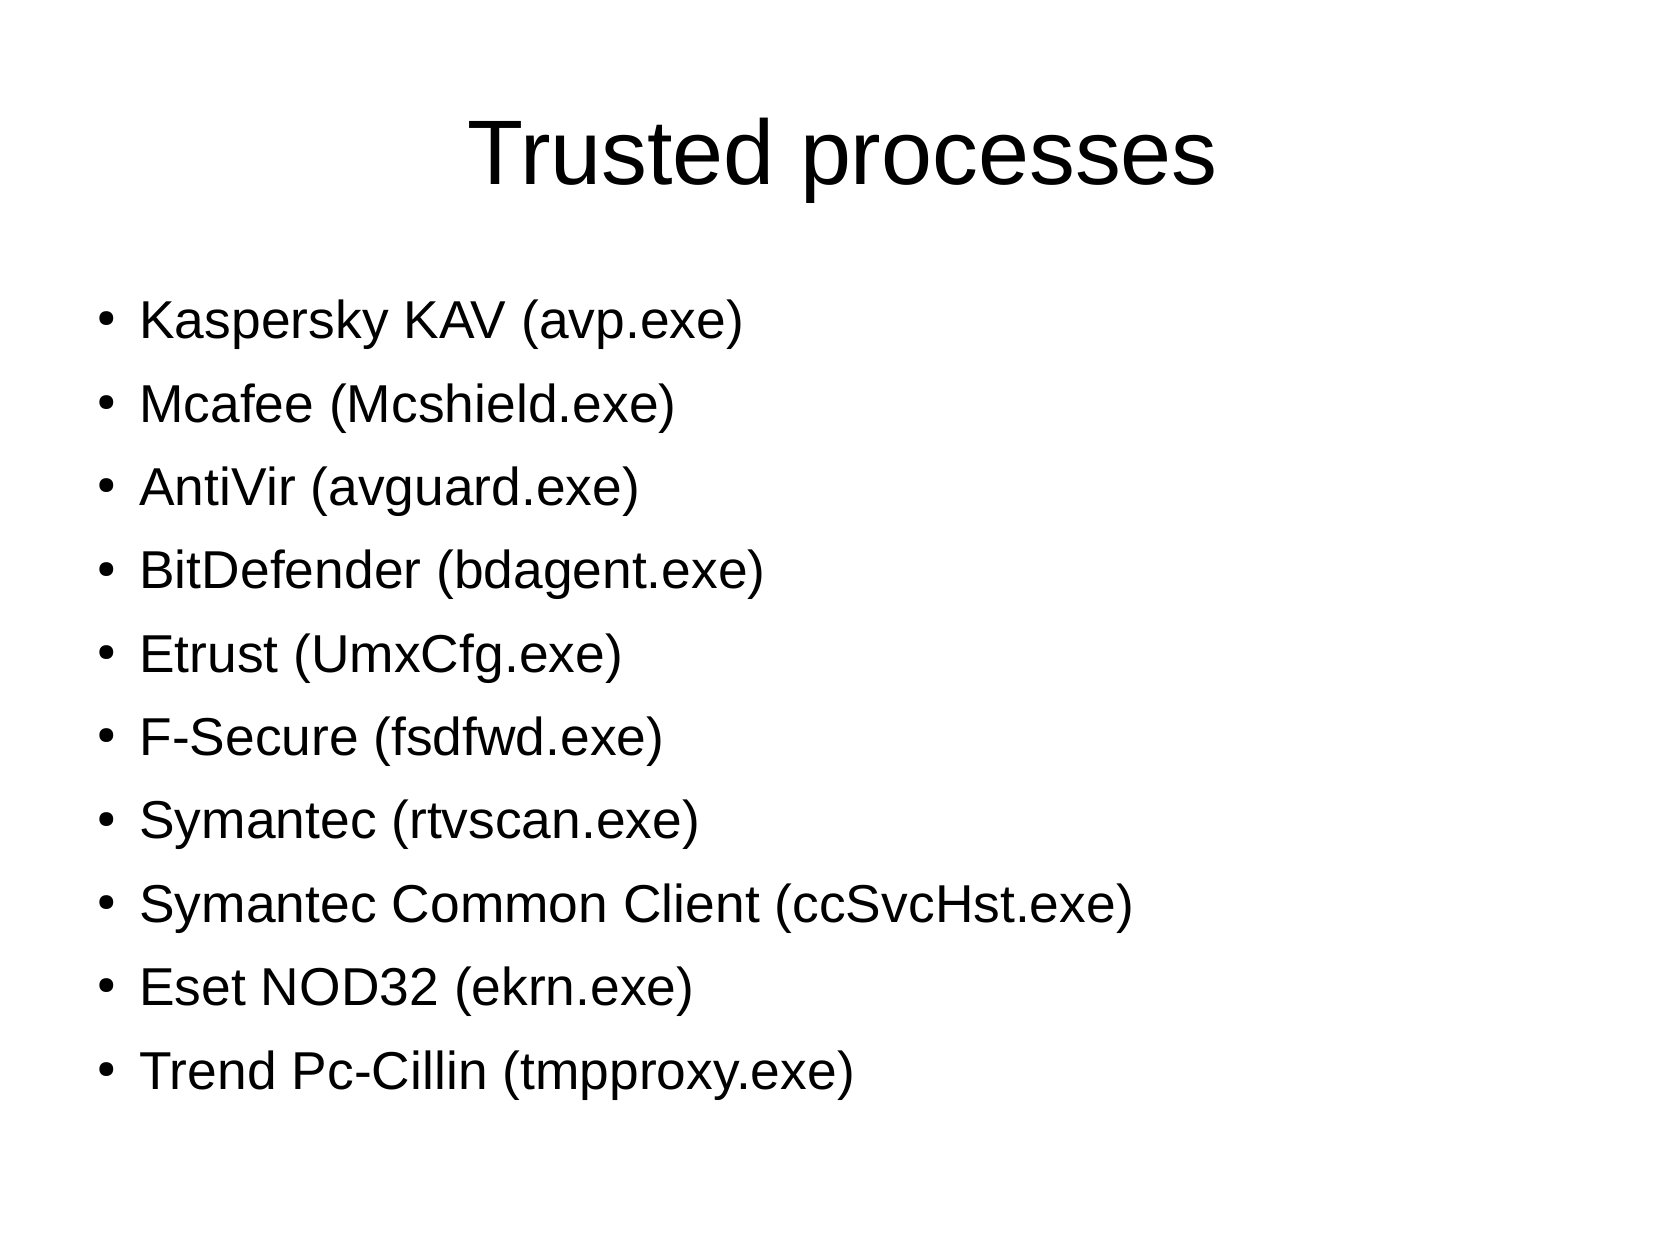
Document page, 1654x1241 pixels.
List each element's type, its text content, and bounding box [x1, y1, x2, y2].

list Kaspersky KAV (avp.exe) Mcafee (Mcshield.exe) AntiVir (avguard.exe) BitDefender (bdagent.exe) Etrust (UmxCfg.exe) F-Secure (fsdfwd.exe) Symantec (rtvscan.exe) Symantec Common Client (ccSvcHst.exe) Eset NOD32 (ekrn.exe) Trend Pc-Cillin (tmpproxy.exe) [82, 290, 1571, 1109]
title Trusted processes [82, 49, 1571, 257]
